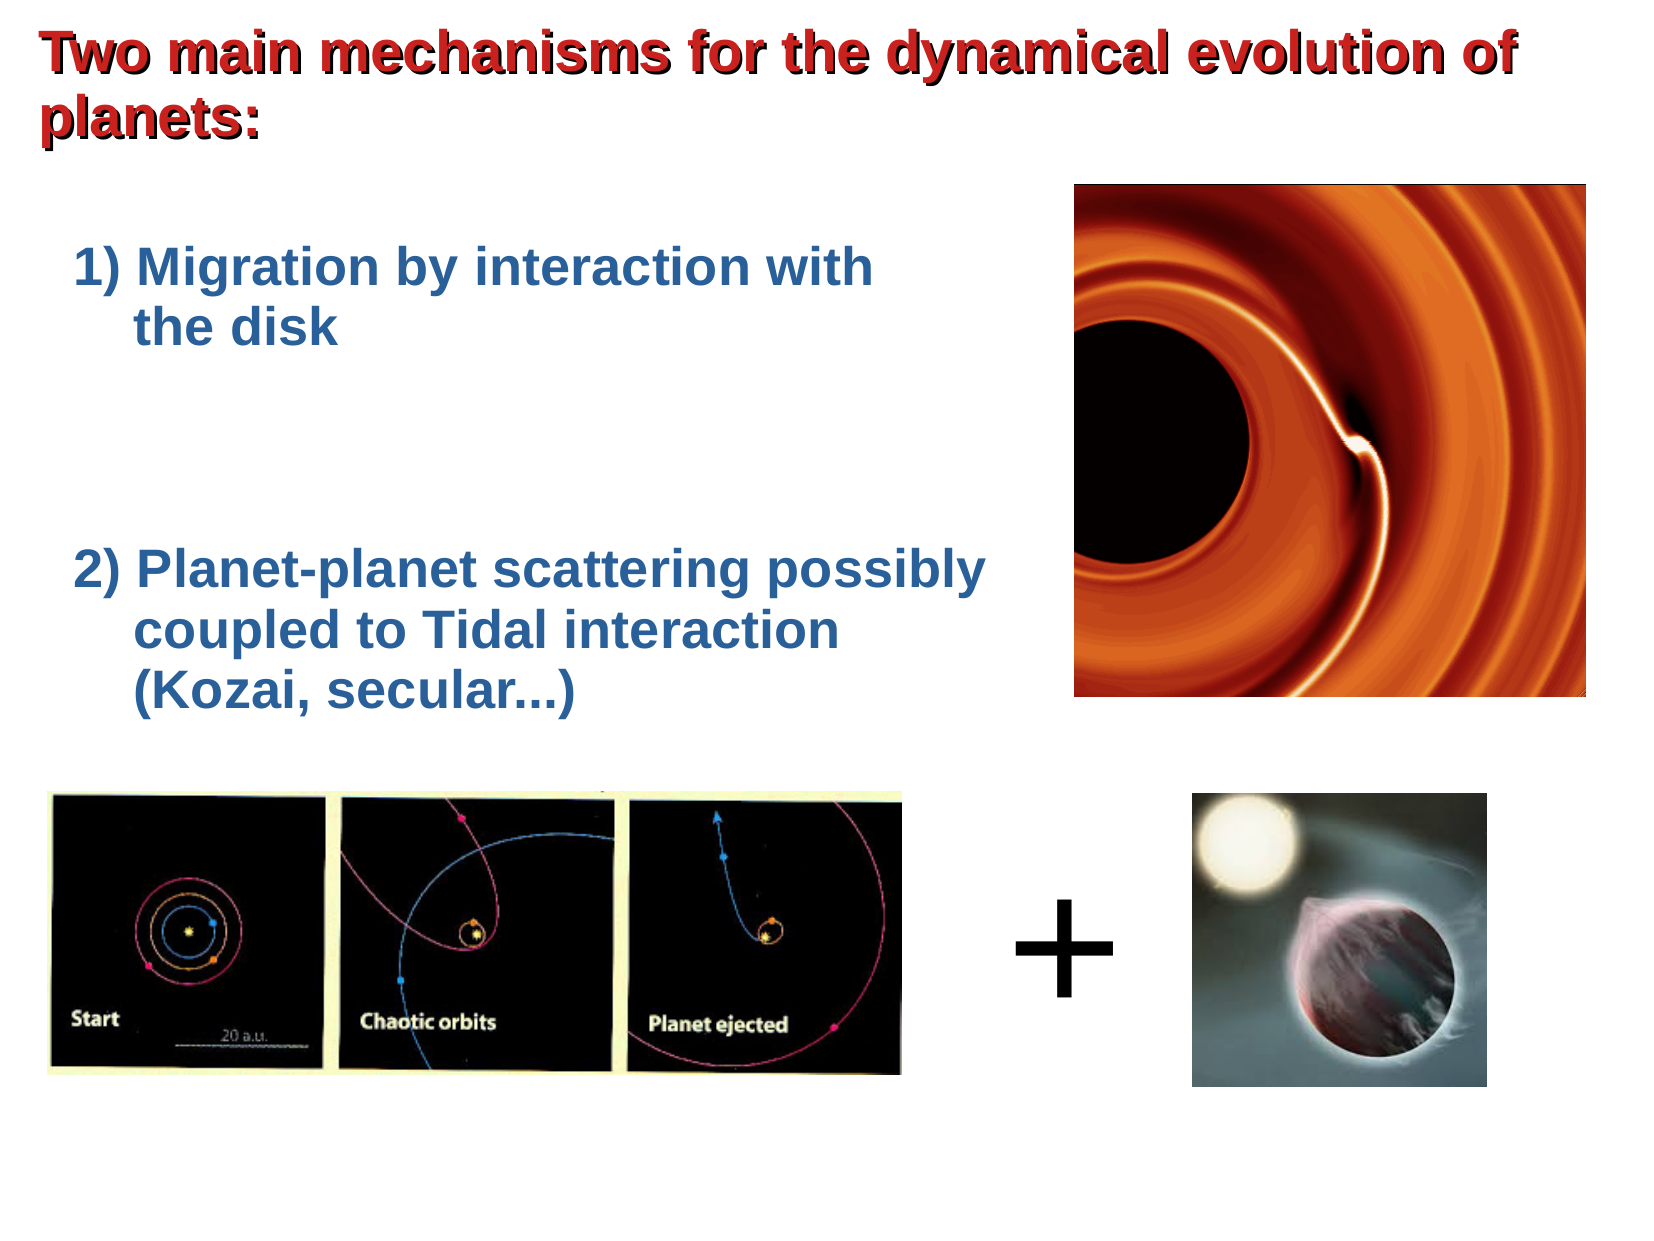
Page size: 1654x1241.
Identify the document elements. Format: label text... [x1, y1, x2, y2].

text_box + [992, 826, 1134, 1066]
text_box 1) Migration by interaction with the disk 2) Planet-planet scattering possibly coupled to Tidal interaction (Kozai, secular...) [59, 168, 1465, 728]
picture [47, 791, 902, 1075]
picture [1192, 793, 1487, 1087]
text_box Two main mechanisms for the dynamical evolution of planets: [23, 11, 1548, 157]
picture [1074, 184, 1586, 697]
